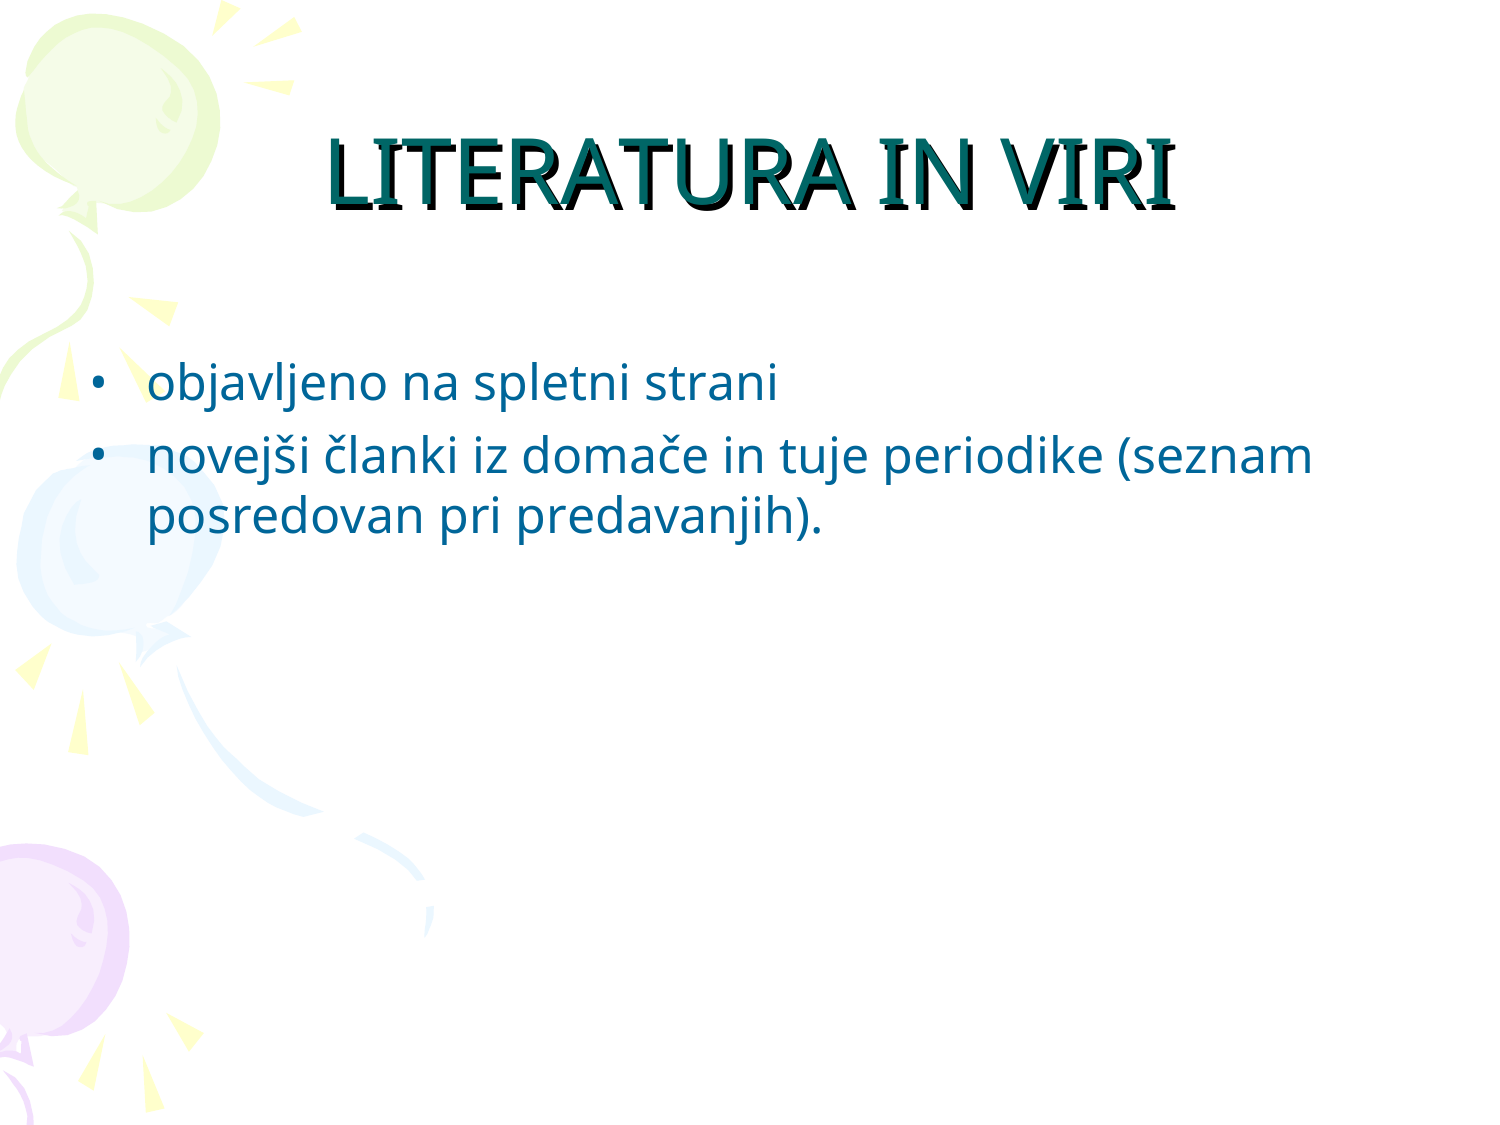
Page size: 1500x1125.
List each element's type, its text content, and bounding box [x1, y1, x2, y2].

list objavljeno na spletni strani novejši članki iz domače in tuje periodike (seznam posredovan pri predavanjih). [75, 262, 1426, 994]
title LITERATURA IN VIRI [72, 16, 1426, 233]
